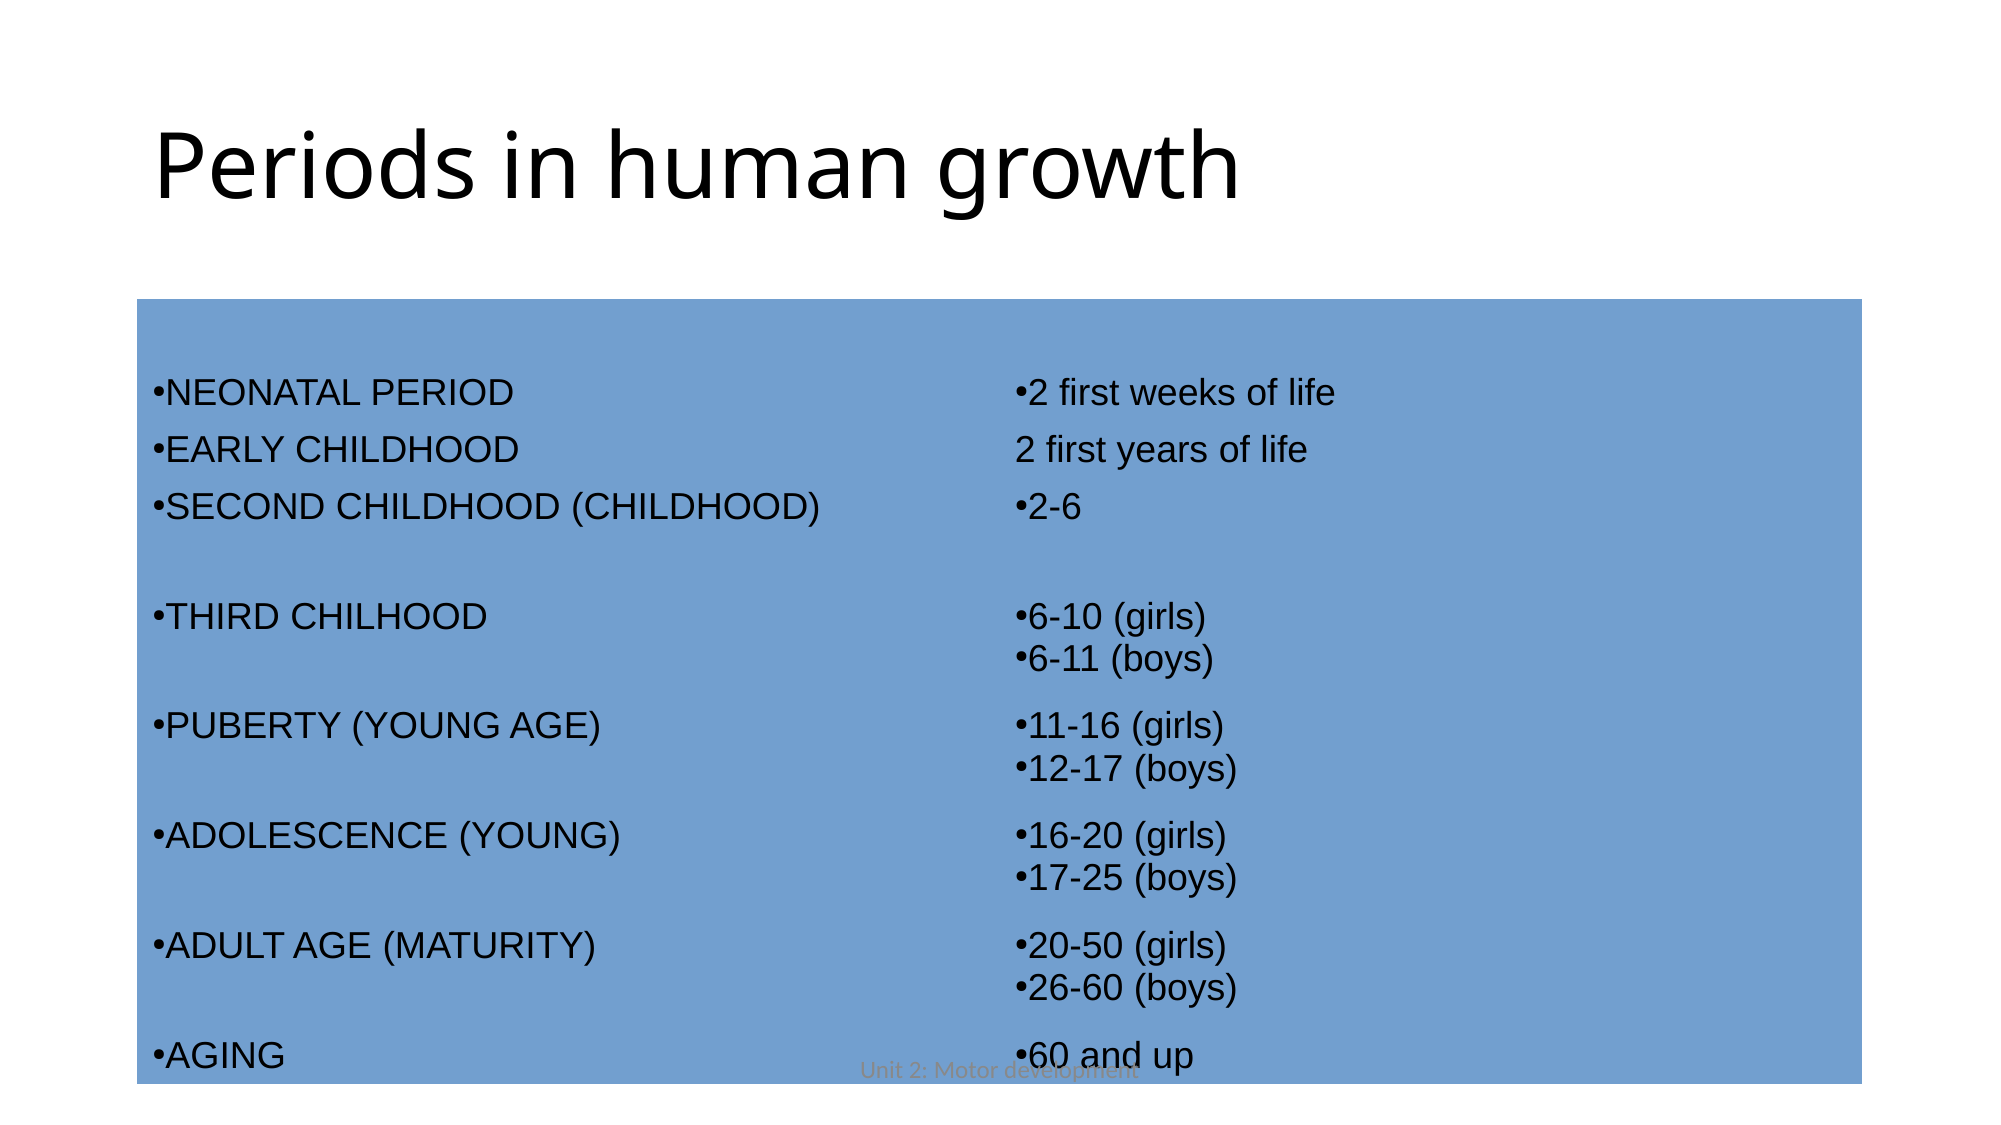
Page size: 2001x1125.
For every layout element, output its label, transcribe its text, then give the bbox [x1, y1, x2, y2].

title Periods in human growth [137, 59, 1863, 278]
table_header [137, 299, 1000, 364]
table_cell 2 first years of life [1000, 421, 1862, 478]
table_cell 16-20 (girls) 17-25 (boys) [1000, 807, 1862, 917]
table_cell PUBERTY (YOUNG AGE) [137, 698, 1000, 807]
table_header [1000, 299, 1862, 364]
table_cell 2-6 [1000, 478, 1862, 588]
table_cell 6-10 (girls) 6-11 (boys) [1000, 588, 1862, 698]
text_box Unit 2: Motor development [662, 1042, 1338, 1103]
table_cell 60 and up [1000, 1027, 1862, 1084]
table_cell THIRD CHILHOOD [137, 588, 1000, 698]
table_cell ADULT AGE (MATURITY) [137, 917, 1000, 1027]
table_cell 20-50 (girls) 26-60 (boys) [1000, 917, 1862, 1027]
table_cell EARLY CHILDHOOD [137, 421, 1000, 478]
table_cell AGING [137, 1027, 1000, 1084]
table_cell ADOLESCENCE (YOUNG) [137, 807, 1000, 917]
table_cell NEONATAL PERIOD [137, 364, 1000, 421]
table_cell 2 first weeks of life [1000, 364, 1862, 421]
table_cell 11-16 (girls) 12-17 (boys) [1000, 698, 1862, 807]
table_cell SECOND CHILDHOOD (CHILDHOOD) [137, 478, 1000, 588]
